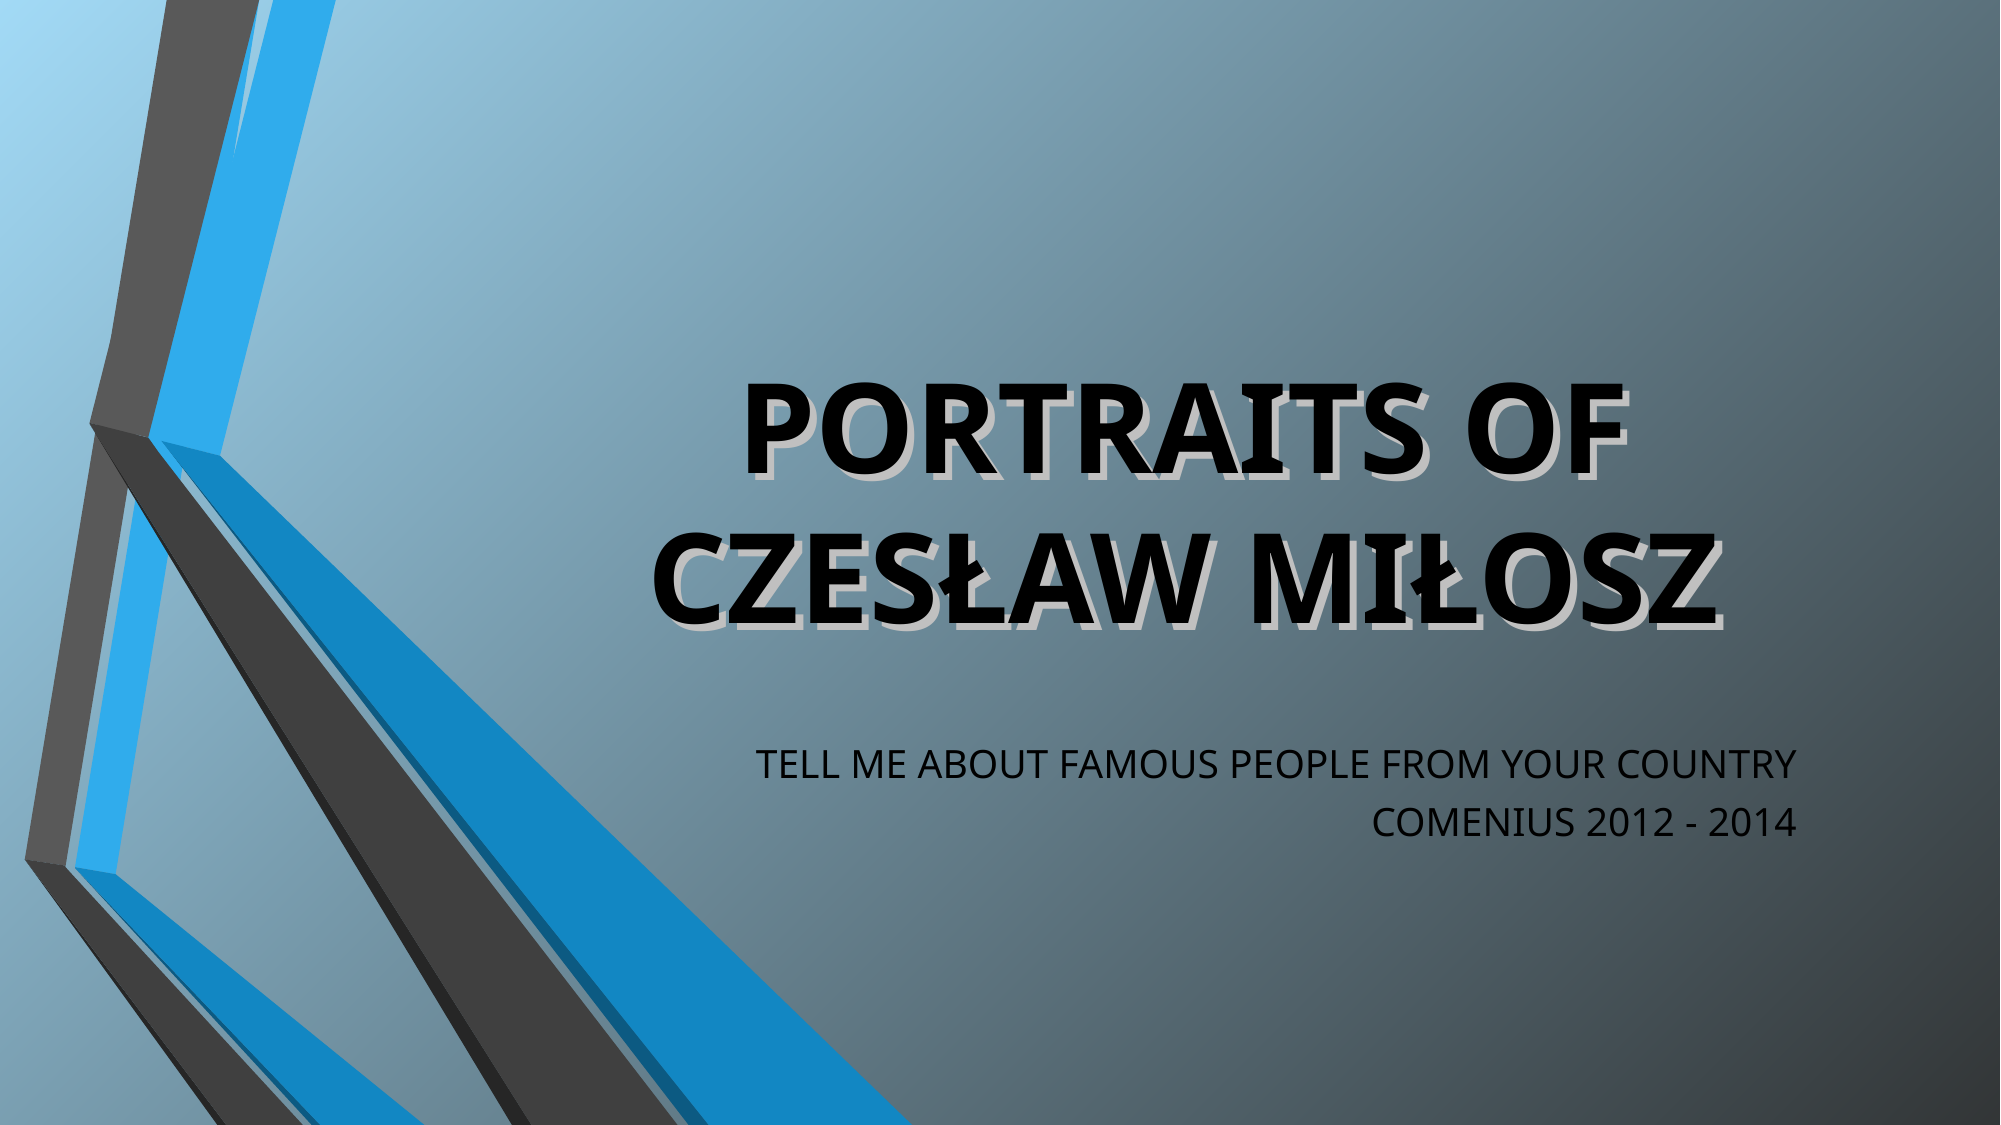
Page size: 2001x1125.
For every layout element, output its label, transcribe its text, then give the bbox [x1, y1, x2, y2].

subtitle TELL ME ABOUT FAMOUS PEOPLE FROM YOUR COUNTRY COMENIUS 2012 - 2014 [740, 732, 1887, 884]
title PORTRAITS OF CZESŁAW MIŁOSZ [480, 226, 1887, 656]
